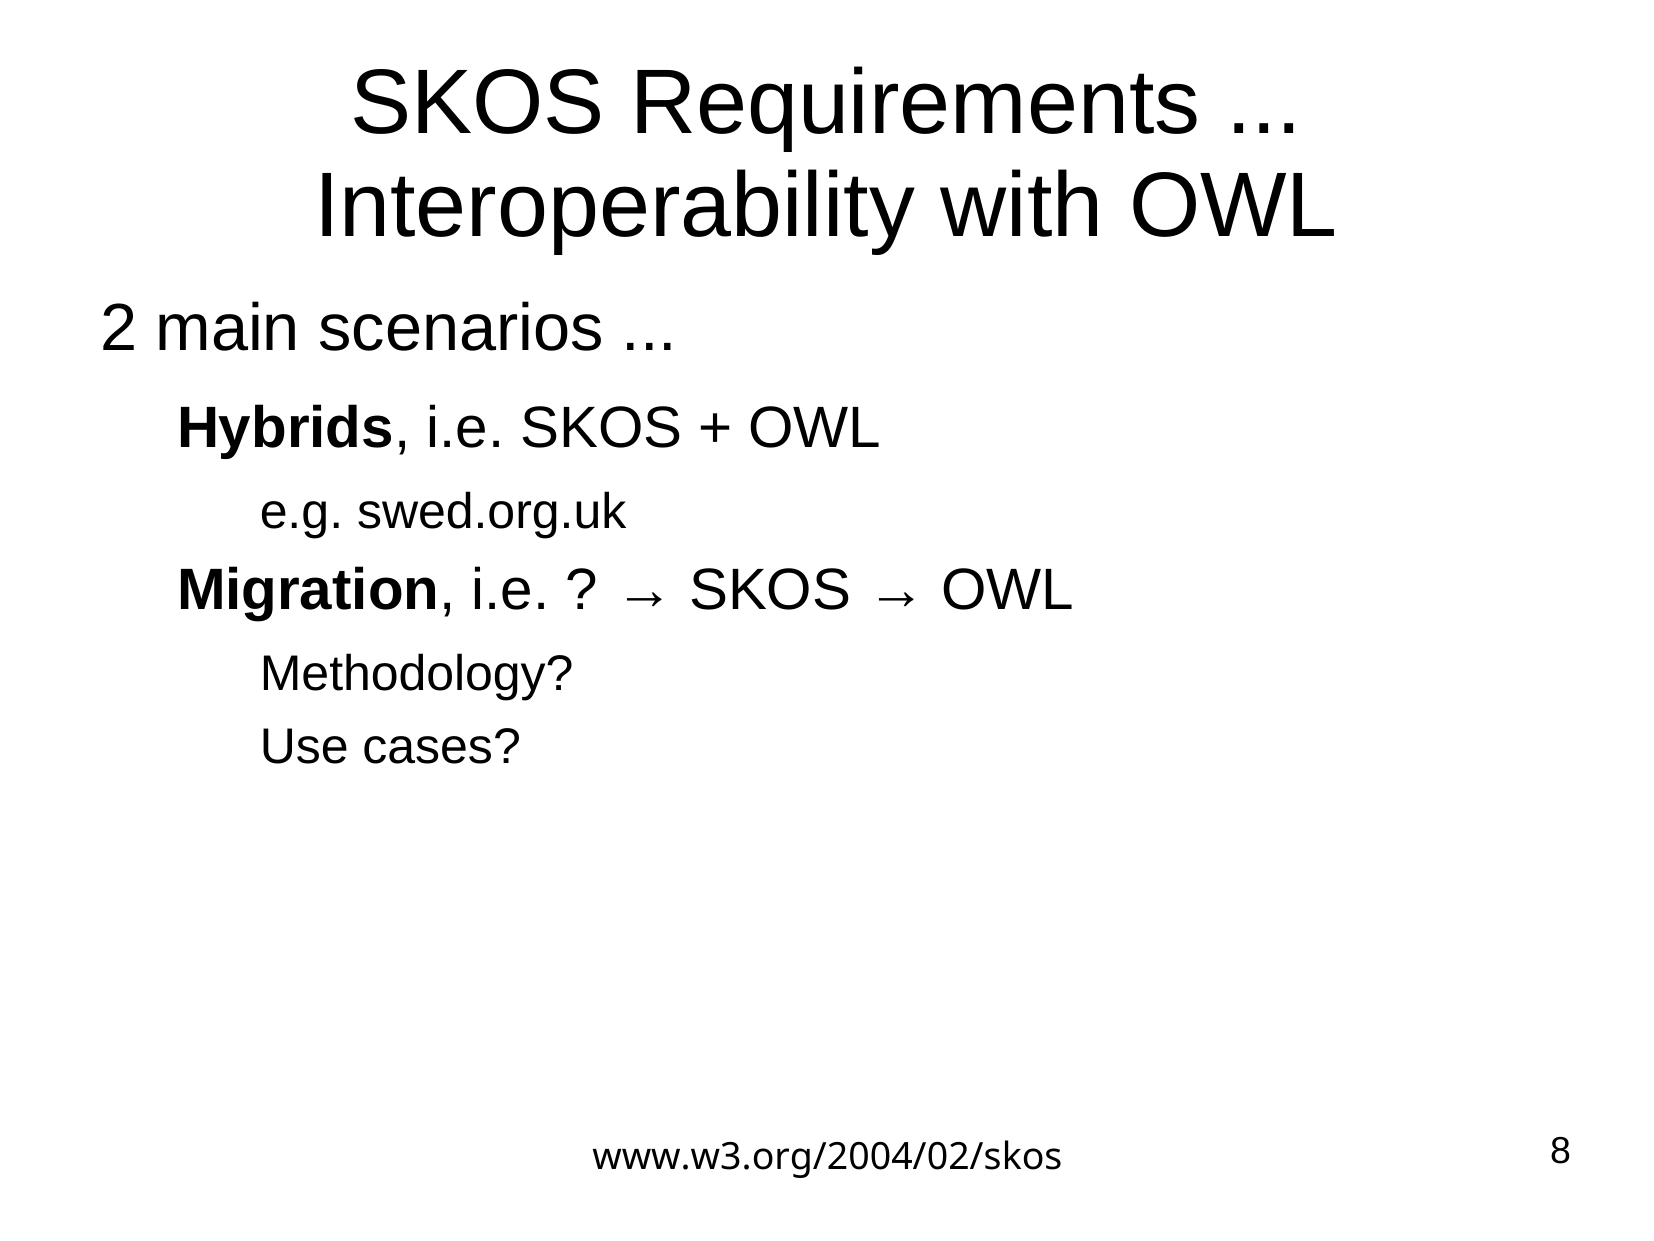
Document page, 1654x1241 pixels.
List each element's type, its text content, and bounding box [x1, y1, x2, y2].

list 2 main scenarios ... Hybrids, i.e. SKOS + OWL e.g. swed.org.uk Migration, i.e. ? → SKOS → OWL Methodology? Use cases? [82, 290, 1571, 1109]
title SKOS Requirements ... Interoperability with OWL [82, 49, 1571, 257]
